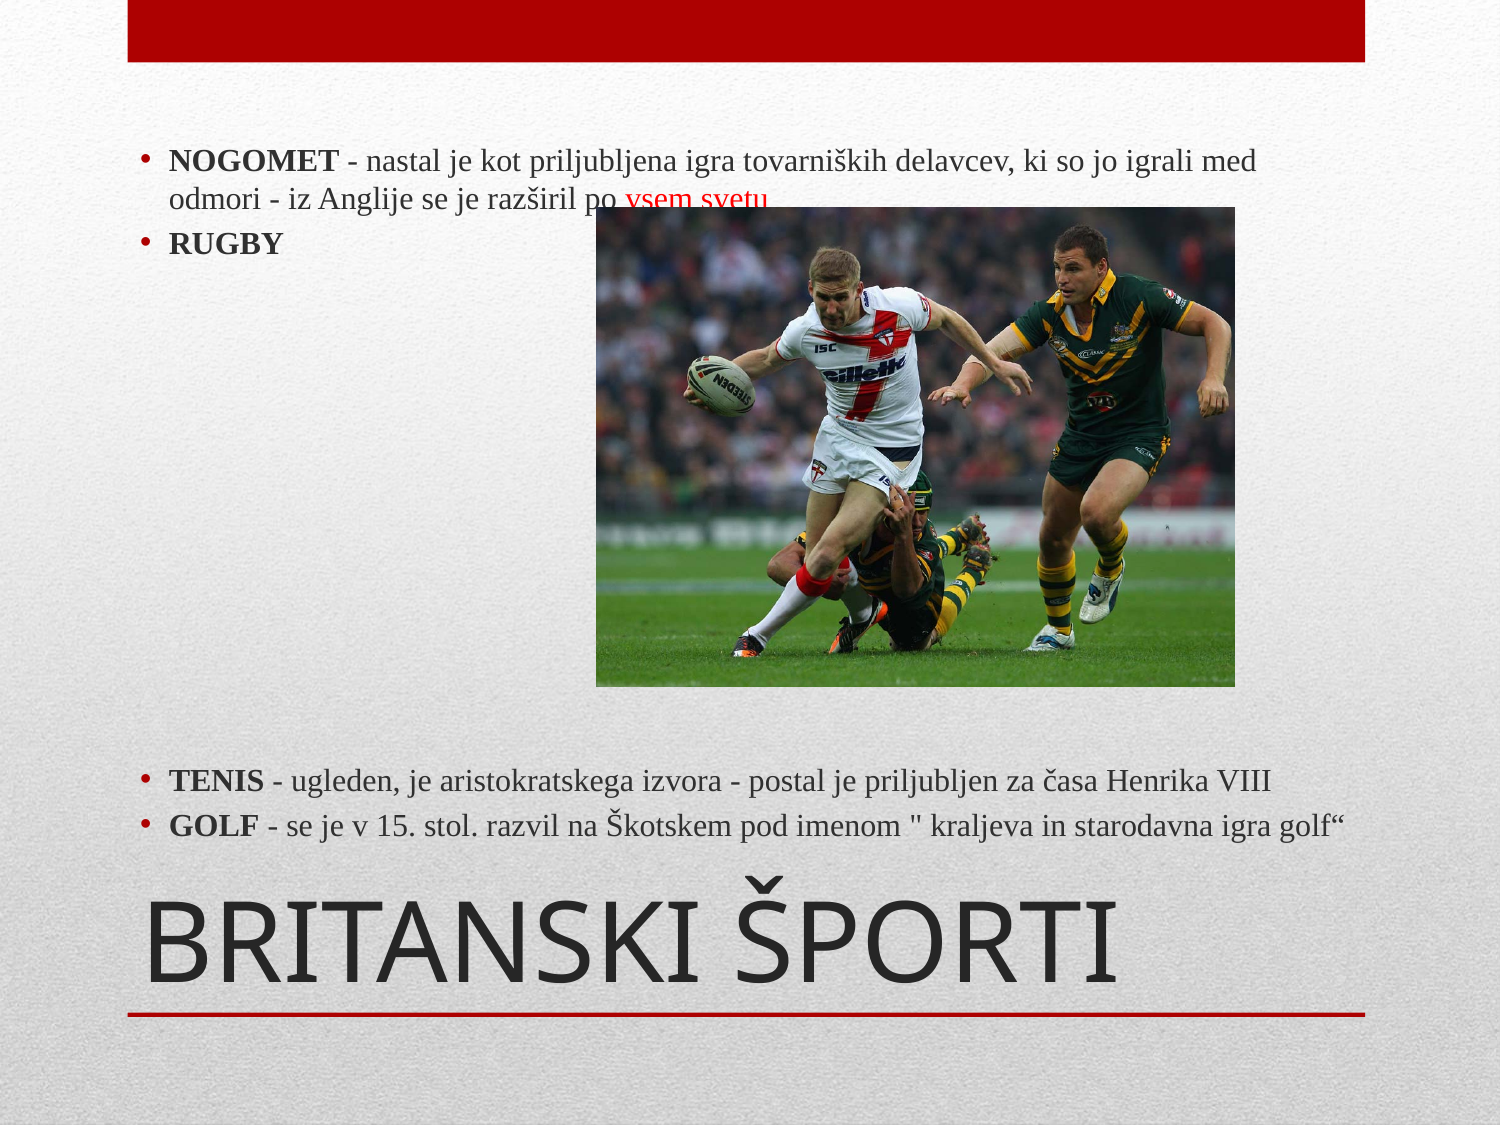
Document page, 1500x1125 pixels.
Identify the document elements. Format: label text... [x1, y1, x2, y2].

picture [0, 0, 1500, 1125]
list NOGOMET - nastal je kot priljubljena igra tovarniških delavcev, ki so jo igrali med odmori - iz Anglije se je razširil po vsem svetu RUGBY TENIS - ugleden, je aristokratskega izvora - postal je priljubljen za časa Henrika VIII GOLF - se je v 15. stol. razvil na Škotskem pod imenom " kraljeva in starodavna igra golf“ [125, 112, 1363, 870]
title BRITANSKI ŠPORTI [125, 870, 1238, 1013]
